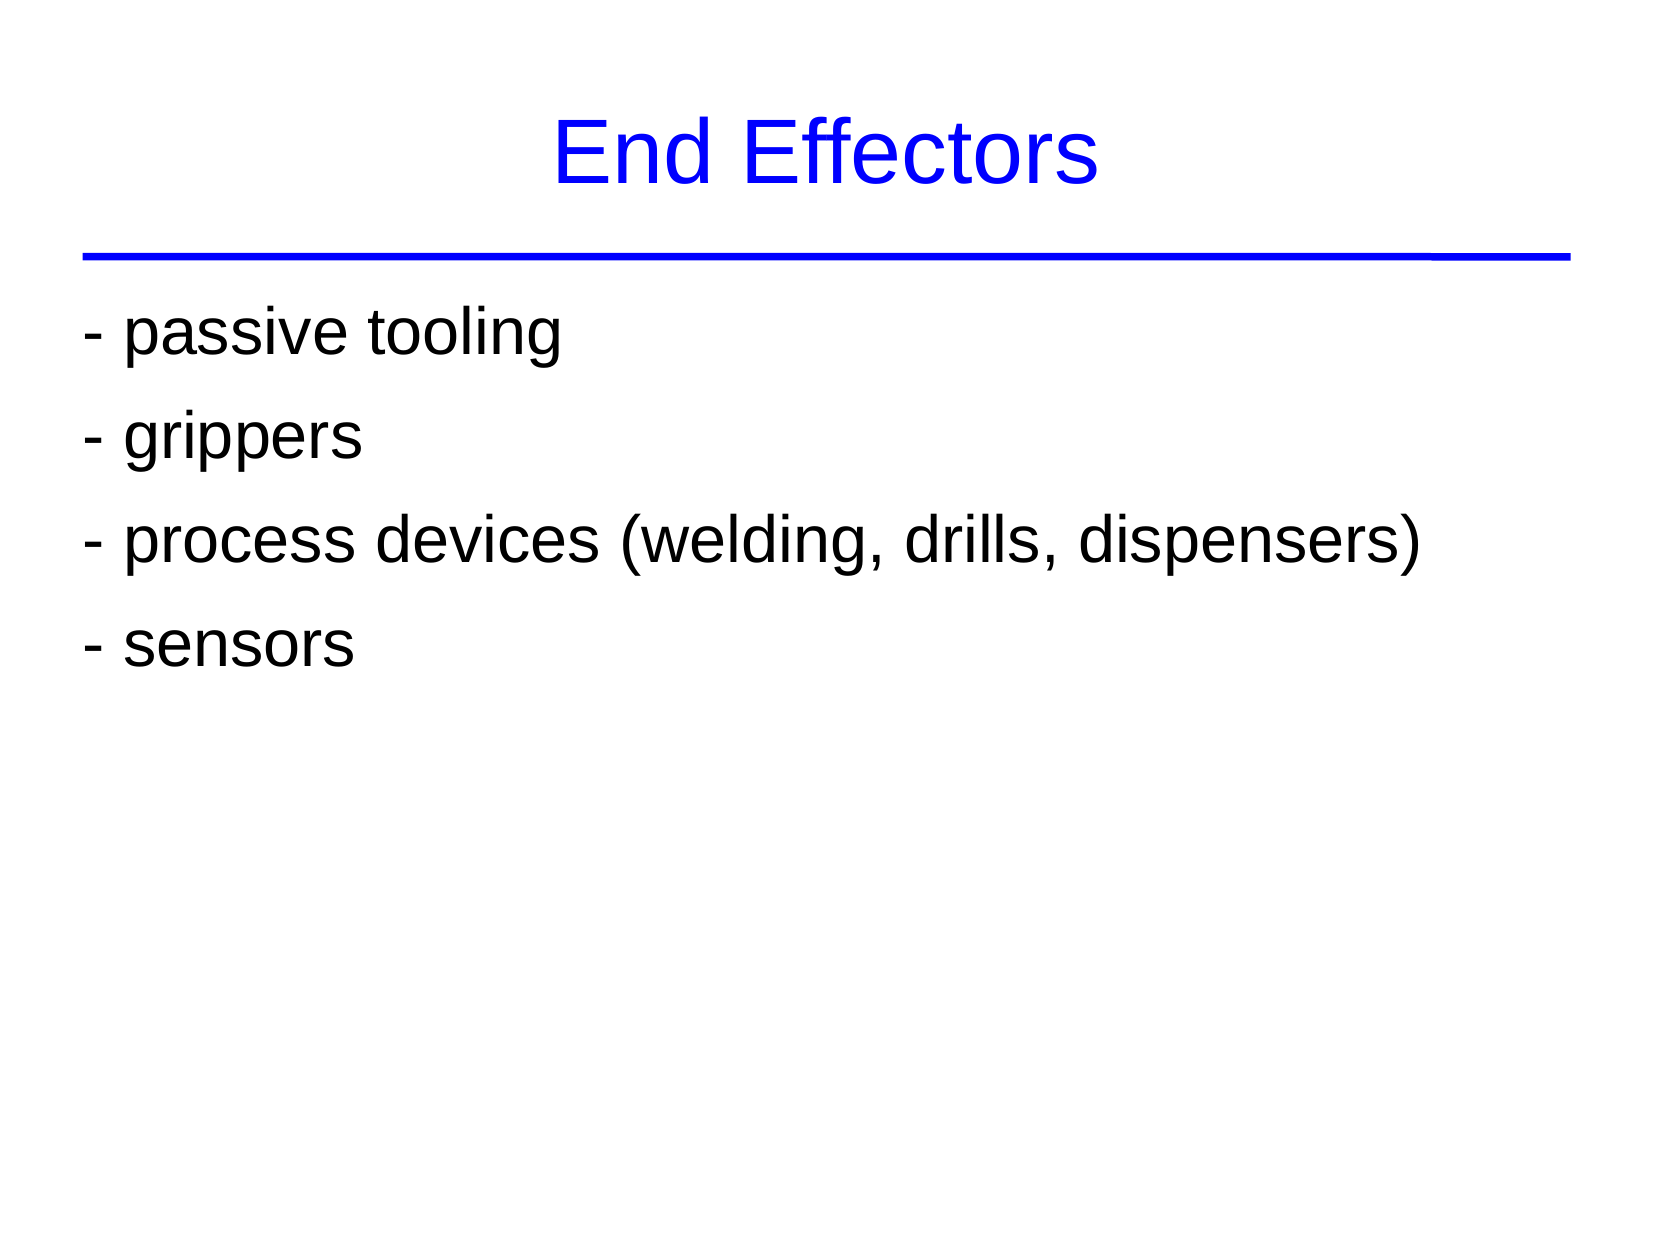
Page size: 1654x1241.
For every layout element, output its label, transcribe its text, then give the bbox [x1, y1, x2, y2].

list - passive tooling - grippers - process devices (welding, drills, dispensers) - sensors [82, 290, 1571, 1009]
title End Effectors [82, 49, 1571, 256]
